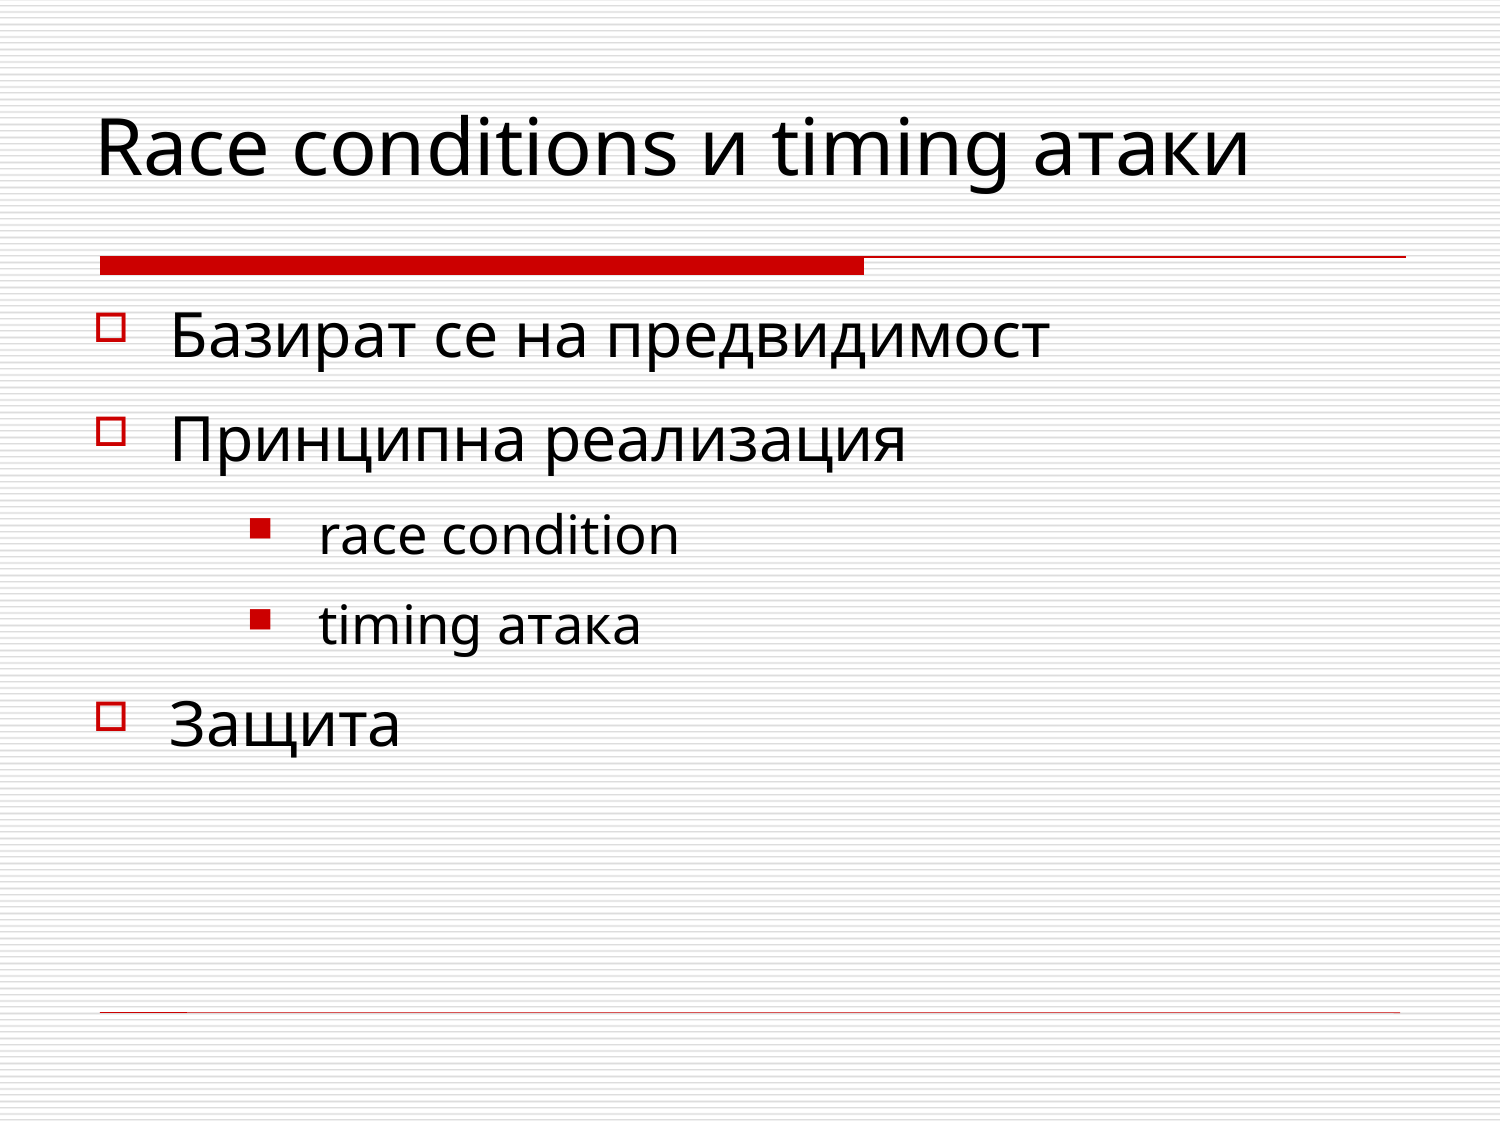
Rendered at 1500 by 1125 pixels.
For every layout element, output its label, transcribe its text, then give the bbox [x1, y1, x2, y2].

list Базират се нa предвидимост Принципна реализация race condition timing атака Защита [92, 287, 1405, 988]
picture [0, 0, 1500, 1125]
title Race conditions и timing атаки [94, 35, 1407, 249]
